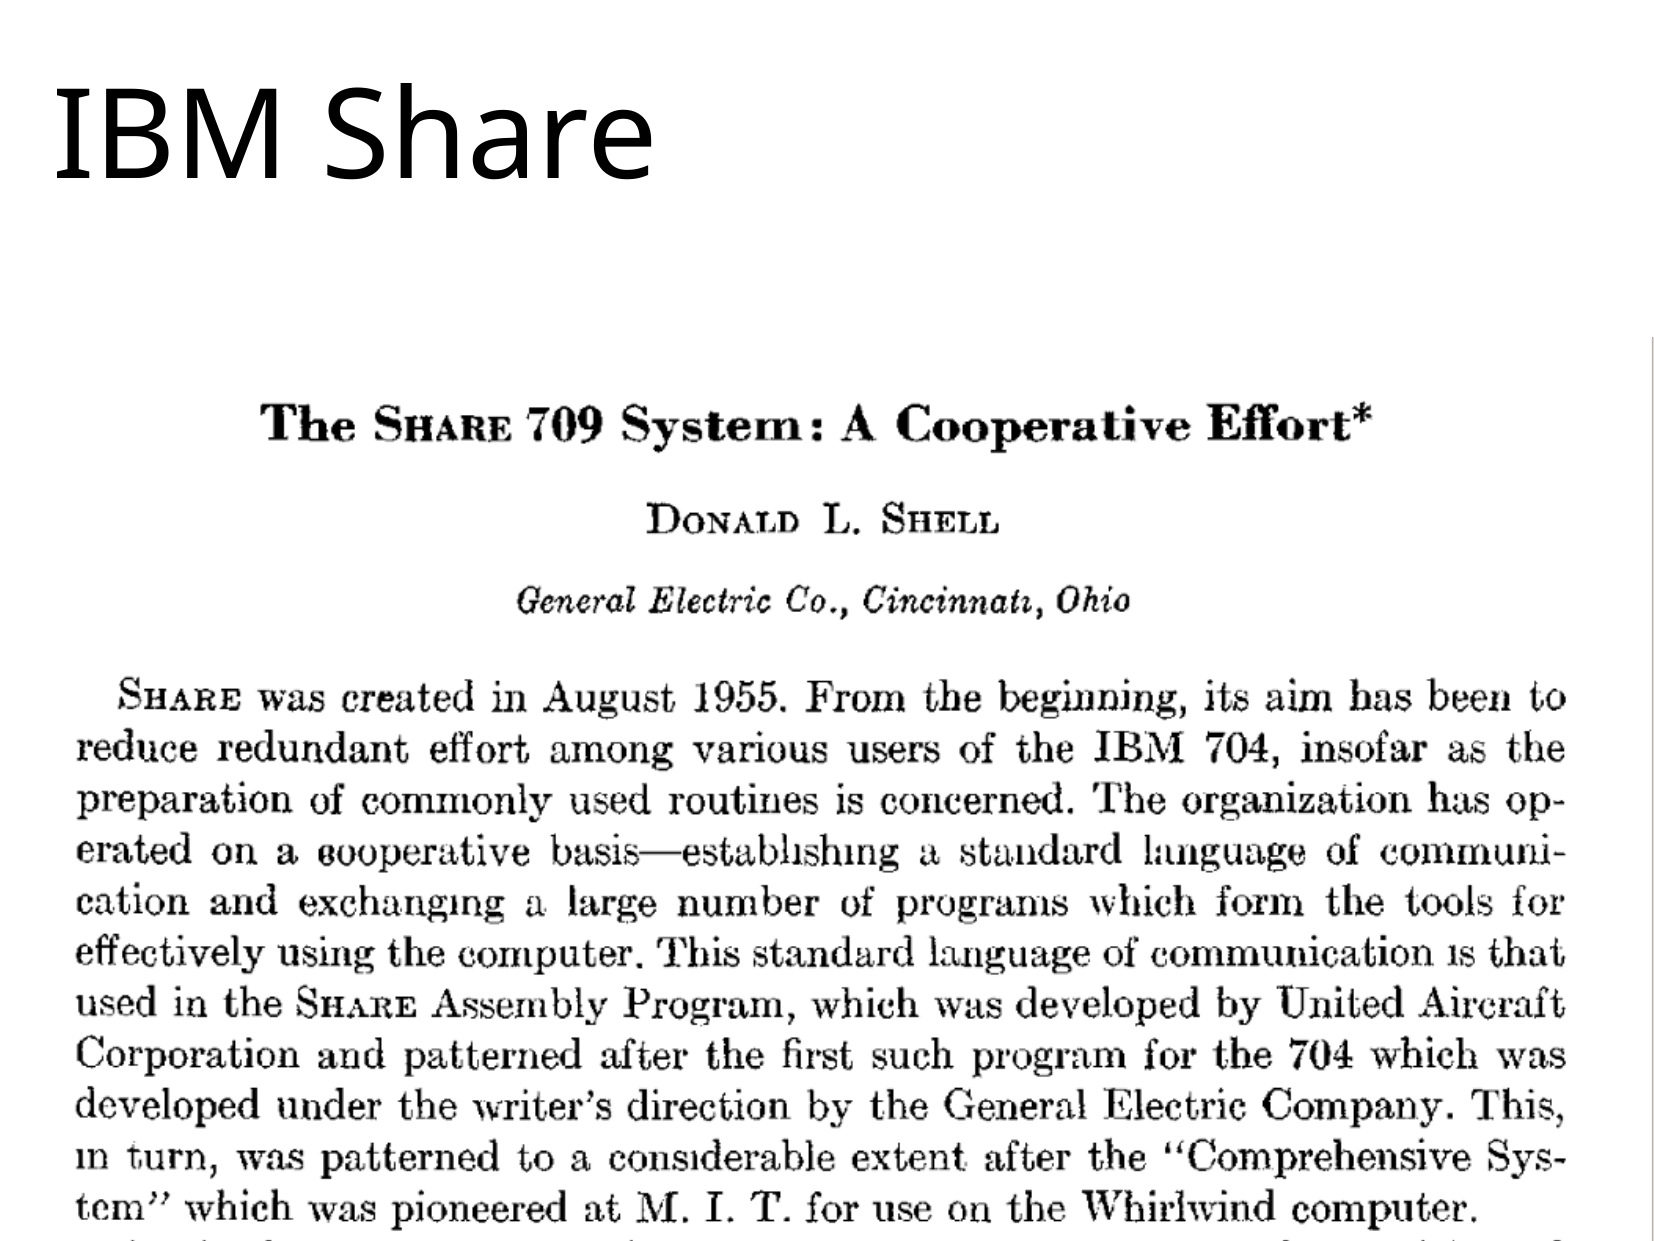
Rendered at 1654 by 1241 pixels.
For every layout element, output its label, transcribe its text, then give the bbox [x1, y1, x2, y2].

picture [0, 337, 1654, 1241]
text_box IBM Share [37, 37, 938, 205]
